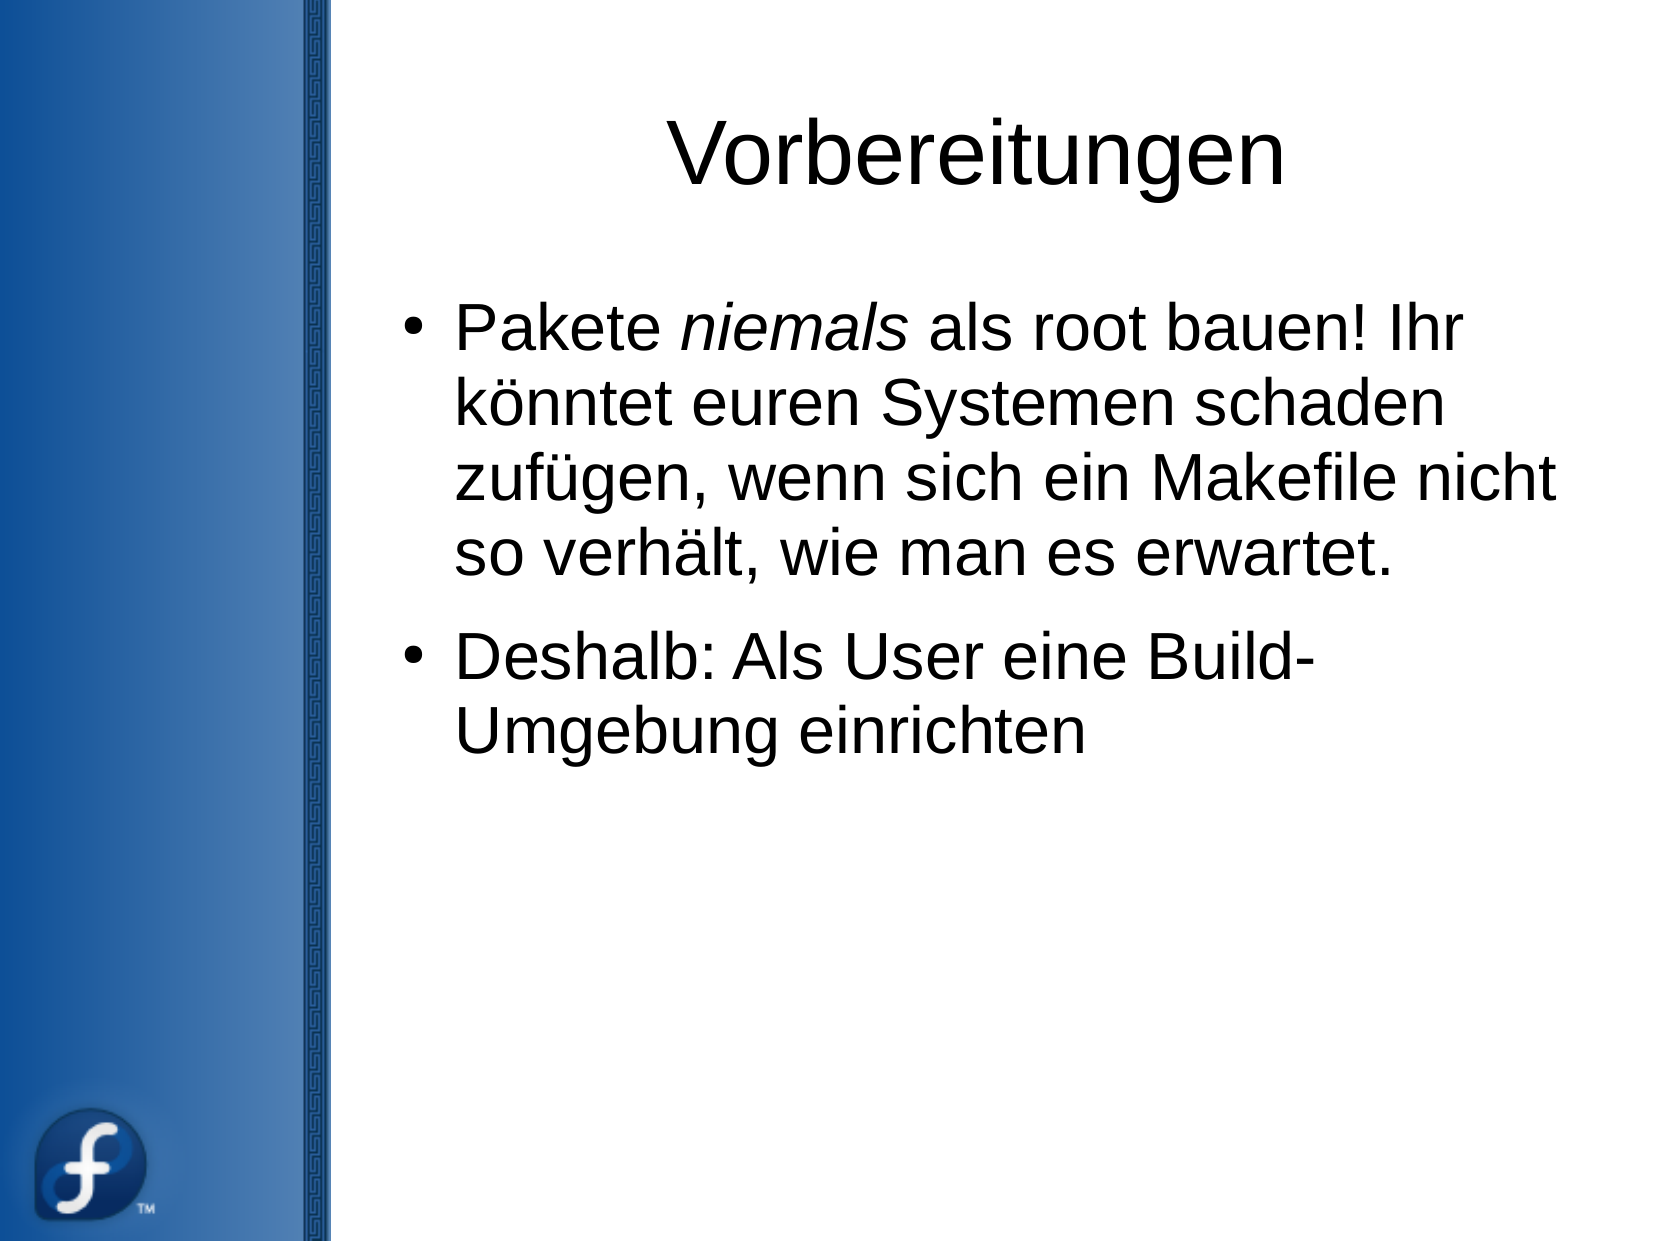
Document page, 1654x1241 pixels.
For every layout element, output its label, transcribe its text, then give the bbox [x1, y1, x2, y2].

title Vorbereitungen [383, 56, 1571, 250]
picture [0, 0, 331, 1241]
list Pakete niemals als root bauen! Ihr könntet euren Systemen schaden zufügen, wenn sich ein Makefile nicht so verhält, wie man es erwartet. Deshalb: Als User eine Build-Umgebung einrichten [383, 290, 1571, 1094]
